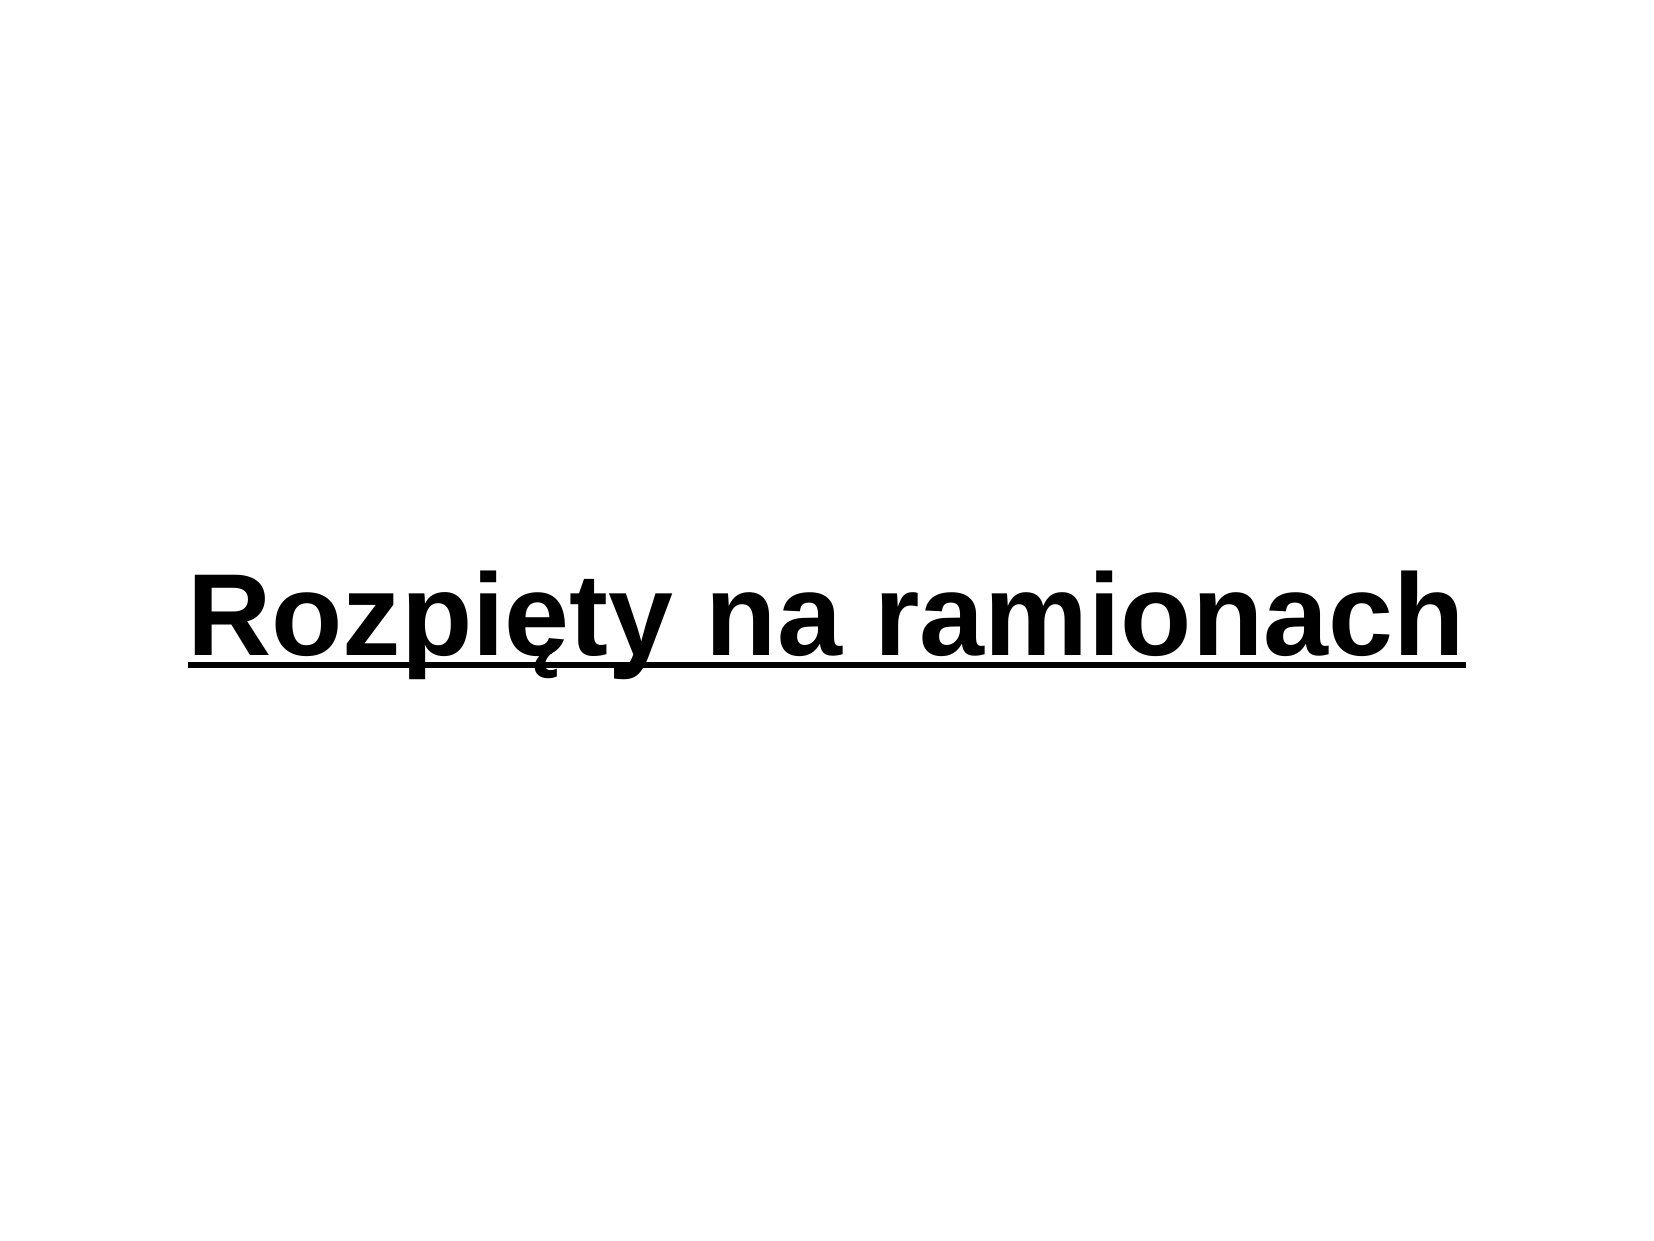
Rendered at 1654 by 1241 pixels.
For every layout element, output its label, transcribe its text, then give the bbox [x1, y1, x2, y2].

subtitle Rozpięty na ramionach [0, 0, 1654, 1241]
